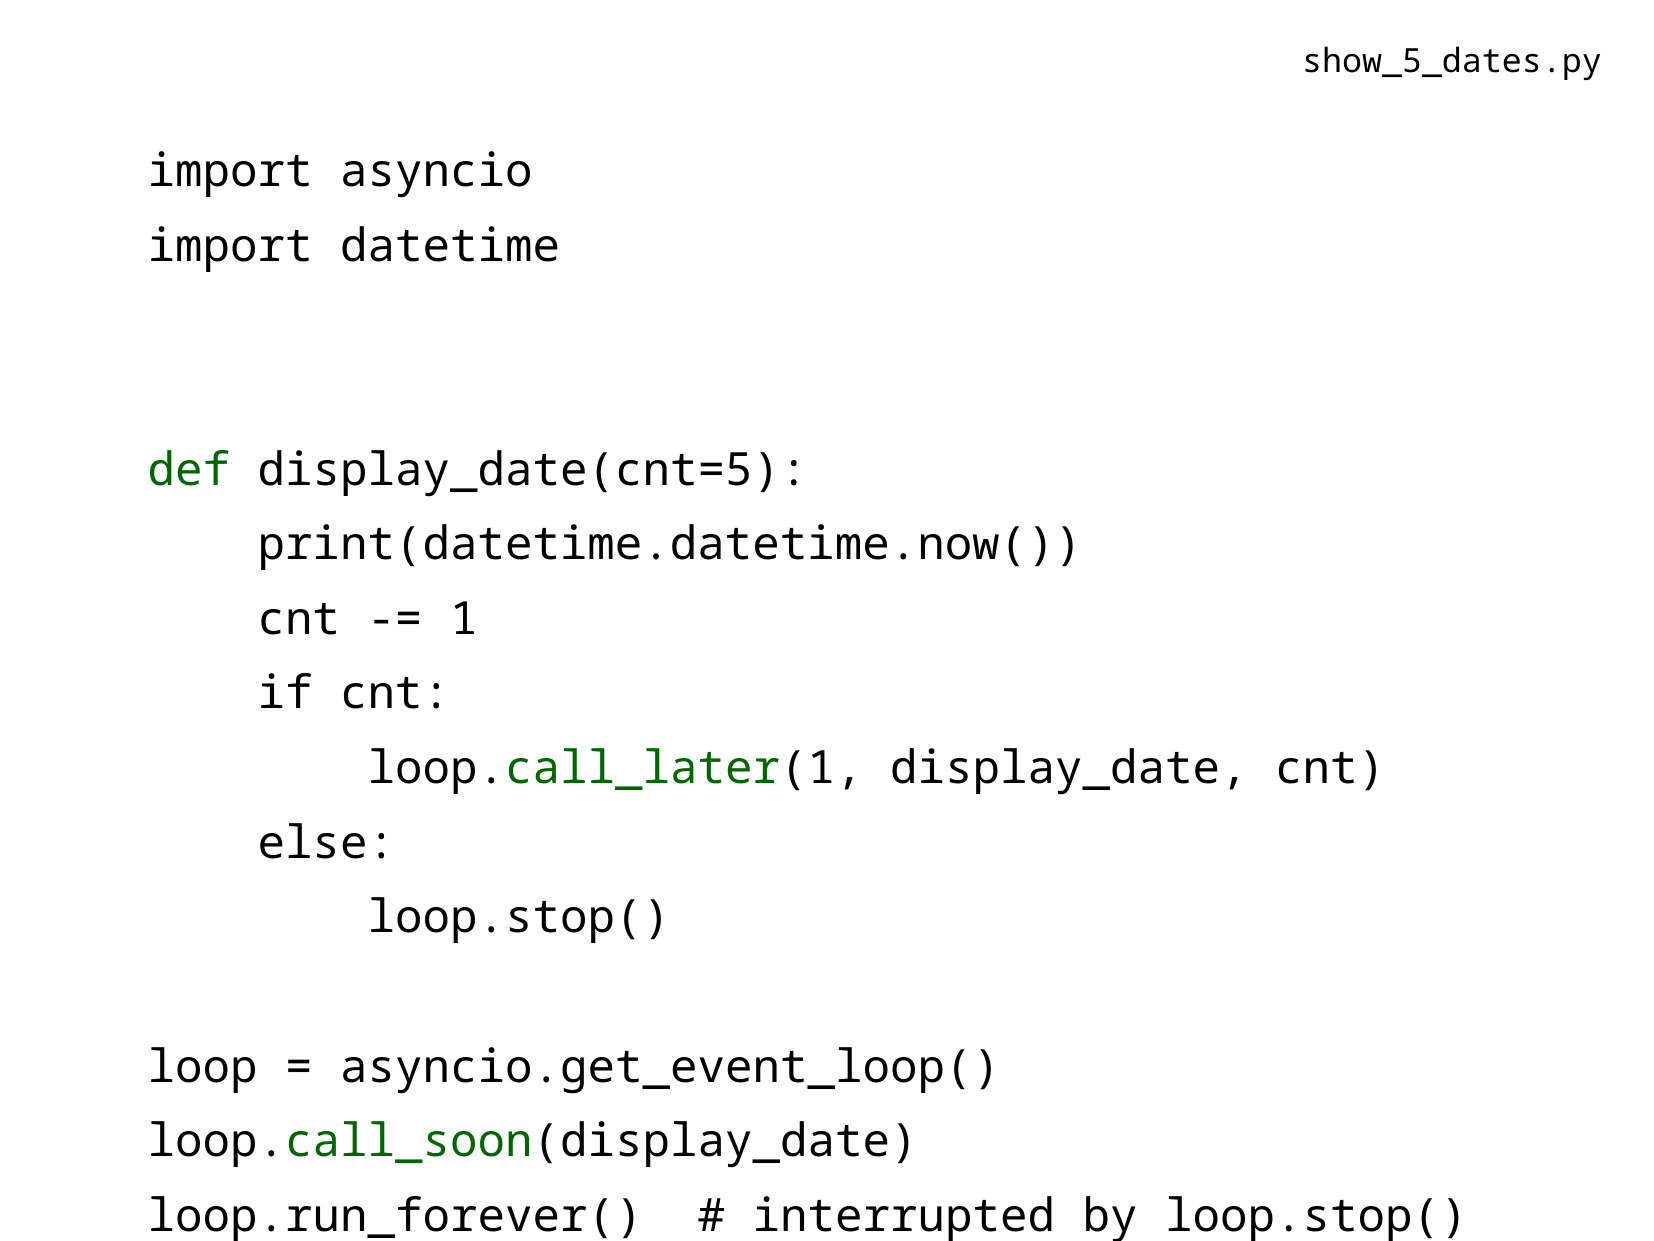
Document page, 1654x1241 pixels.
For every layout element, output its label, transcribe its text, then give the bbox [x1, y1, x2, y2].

text_box show_5_dates.py [1287, 29, 1633, 122]
text_box import asyncio import datetime def display_date(cnt=5): print(datetime.datetime.now()) cnt -= 1 if cnt: loop.call_later(1, display_date, cnt) else: loop.stop() loop = asyncio.get_event_loop() loop.call_soon(display_date) loop.run_forever() # interrupted by loop.stop() [132, 129, 1630, 1205]
